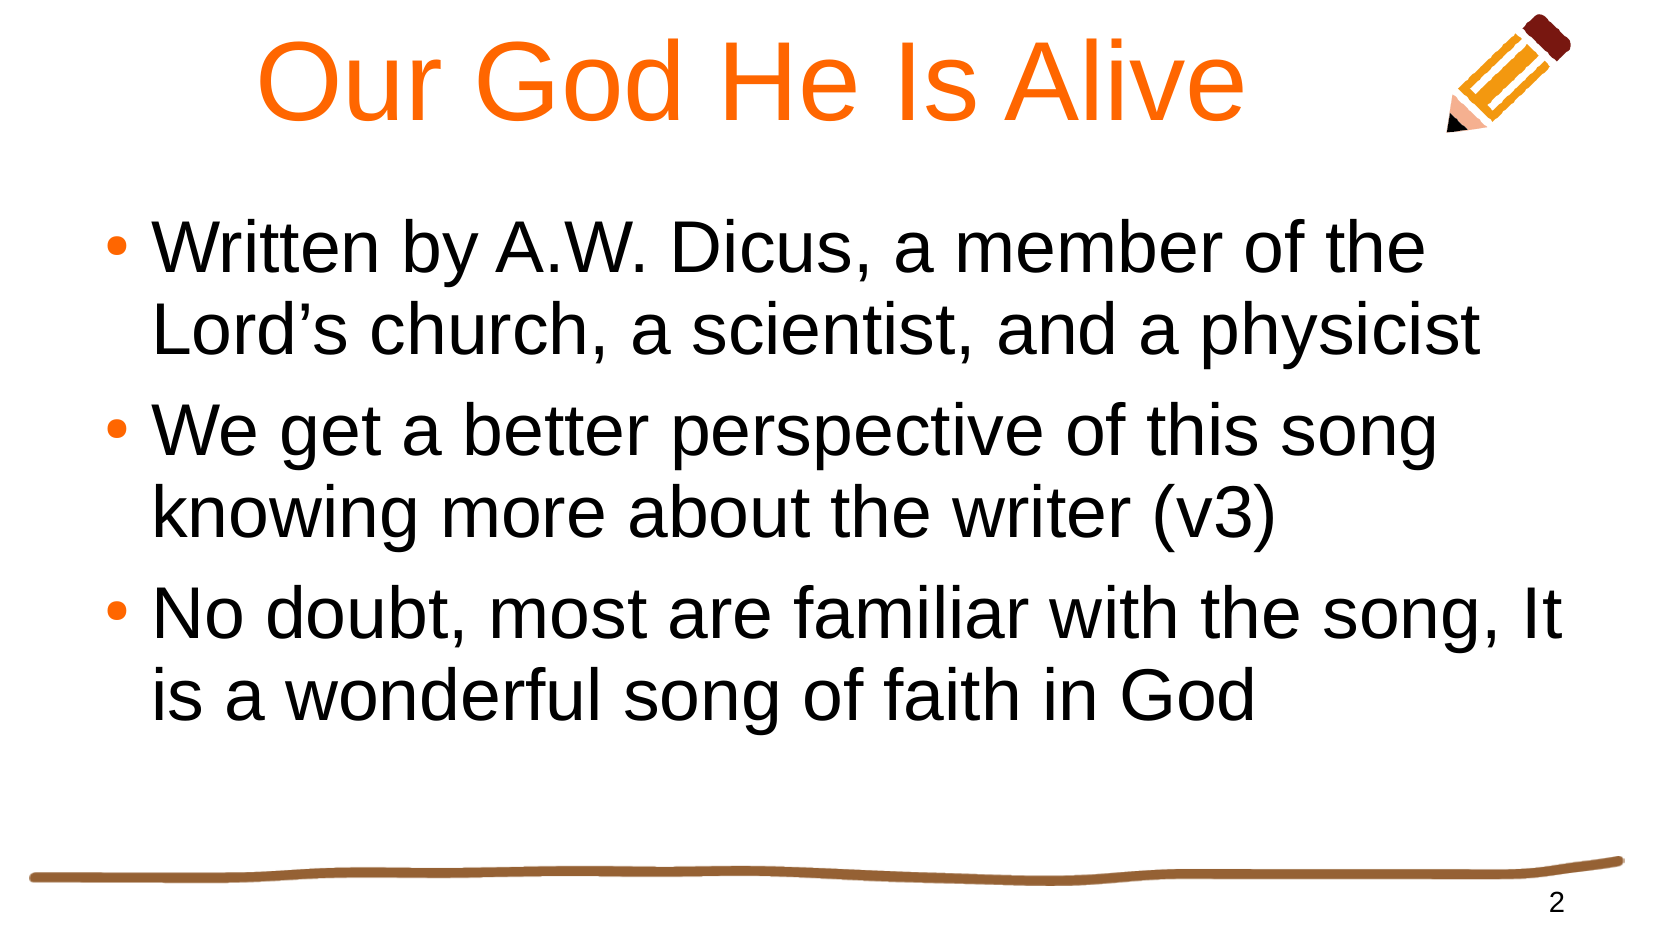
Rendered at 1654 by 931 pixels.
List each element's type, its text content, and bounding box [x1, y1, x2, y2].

title Our God He Is Alive [88, 18, 1447, 145]
list Written by A.W. Dicus, a member of the Lord’s church, a scientist, and a physicist We get a better perspective of this song knowing more about the writer (v3) No doubt, most are familiar with the song, It is a wonderful song of faith in God [88, 206, 1576, 857]
picture [29, 856, 1625, 886]
picture [1446, 14, 1571, 133]
